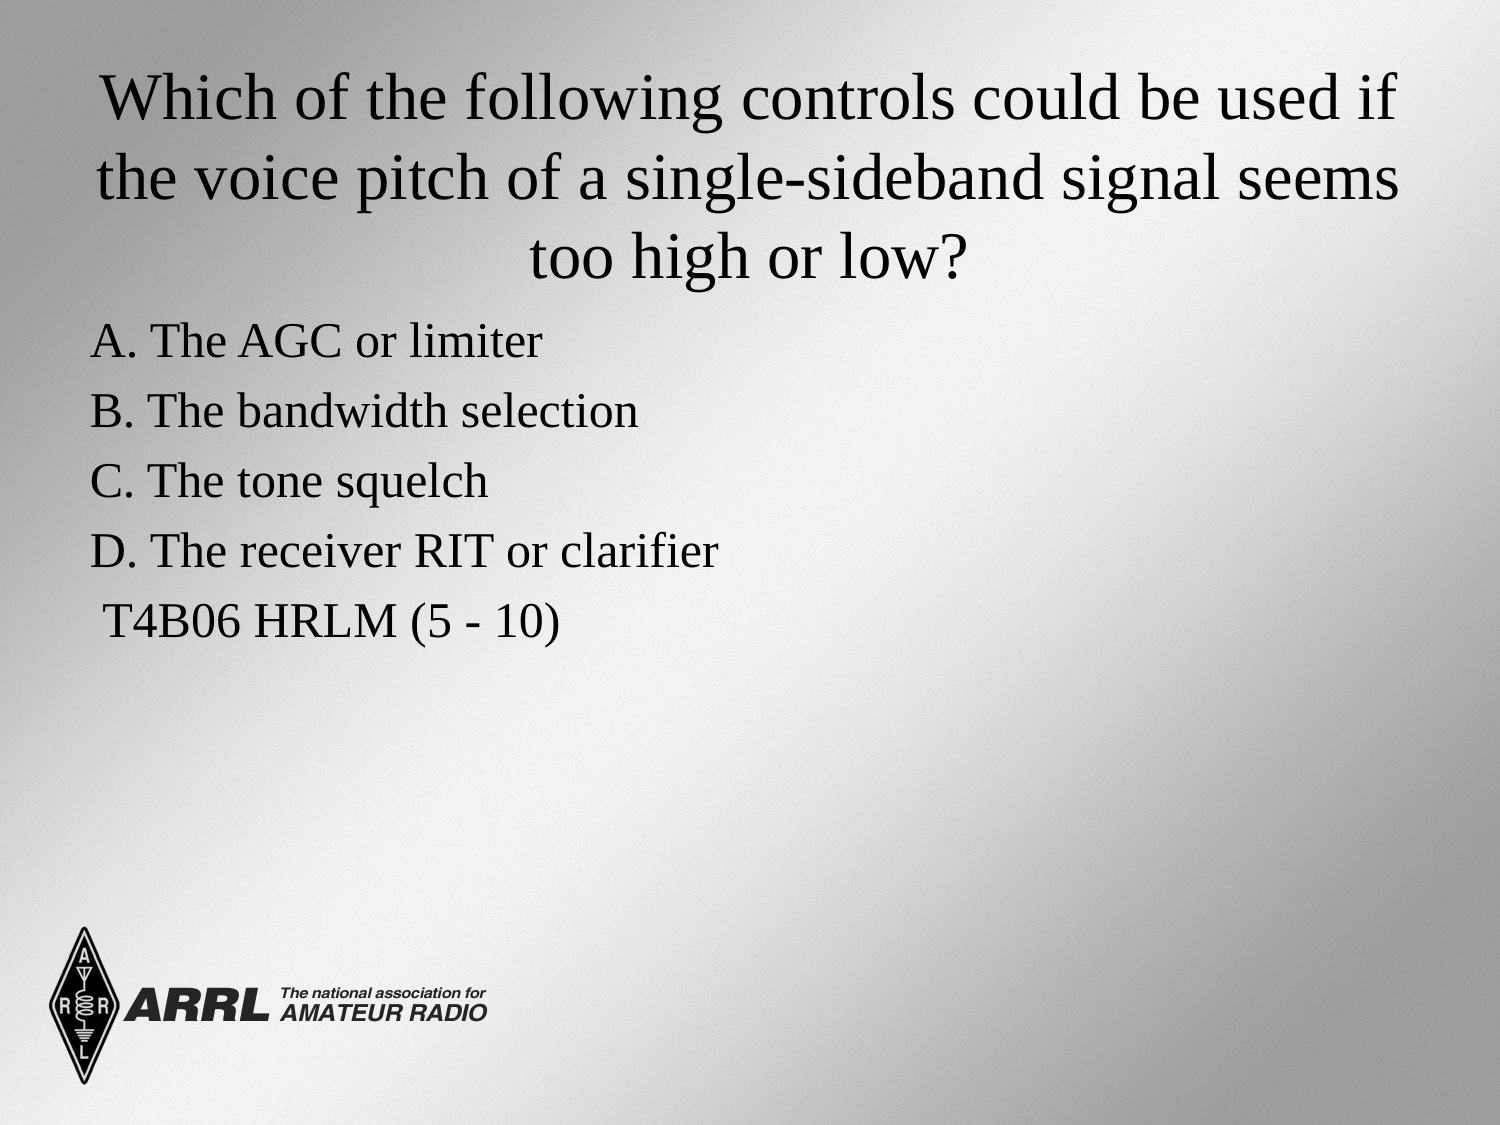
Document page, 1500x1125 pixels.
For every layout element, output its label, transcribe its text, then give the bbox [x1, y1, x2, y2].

title Which of the following controls could be used if the voice pitch of a single-sideband signal seems too high or low? [75, 45, 1425, 233]
list A. The AGC or limiter B. The bandwidth selection C. The tone squelch D. The receiver RIT or clarifier T4B06 HRLM (5 - 10) [75, 299, 1425, 1005]
picture [0, 0, 1500, 1125]
